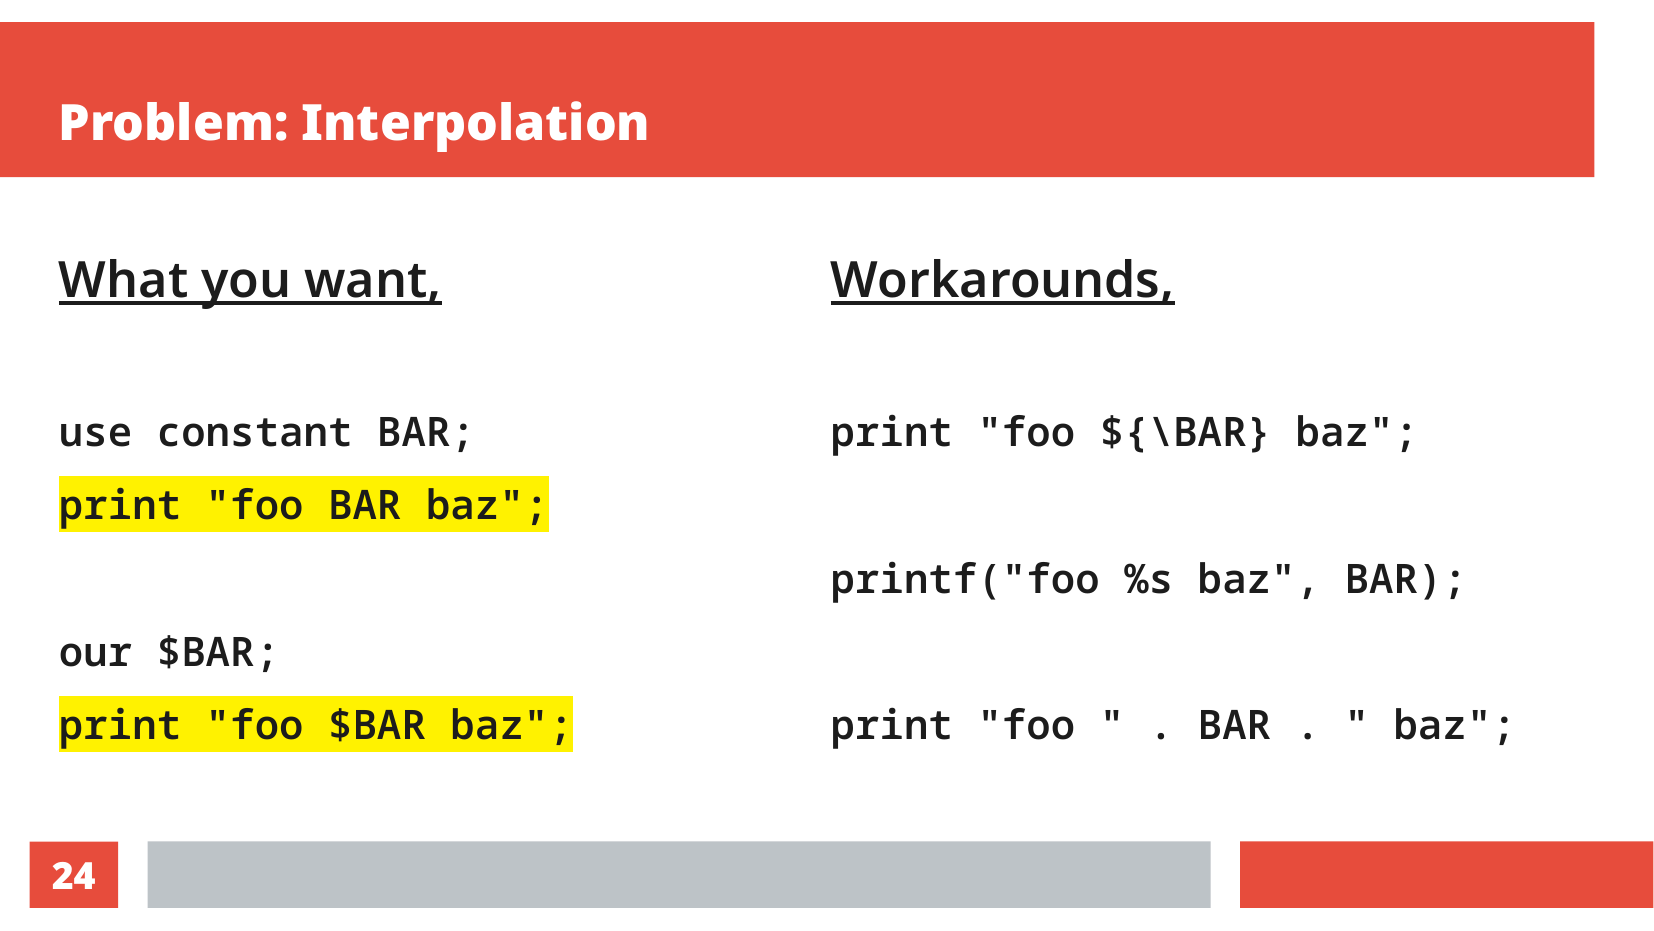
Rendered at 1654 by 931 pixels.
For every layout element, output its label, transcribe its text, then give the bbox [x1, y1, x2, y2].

list What you want, use constant BAR; print "foo BAR baz"; our $BAR; print "foo $BAR baz"; [59, 243, 794, 820]
title Problem: Interpolation [59, 44, 1595, 156]
list Workarounds, print "foo ${\BAR} baz"; printf("foo %s baz", BAR); print "foo " . BAR . " baz"; [830, 243, 1566, 820]
